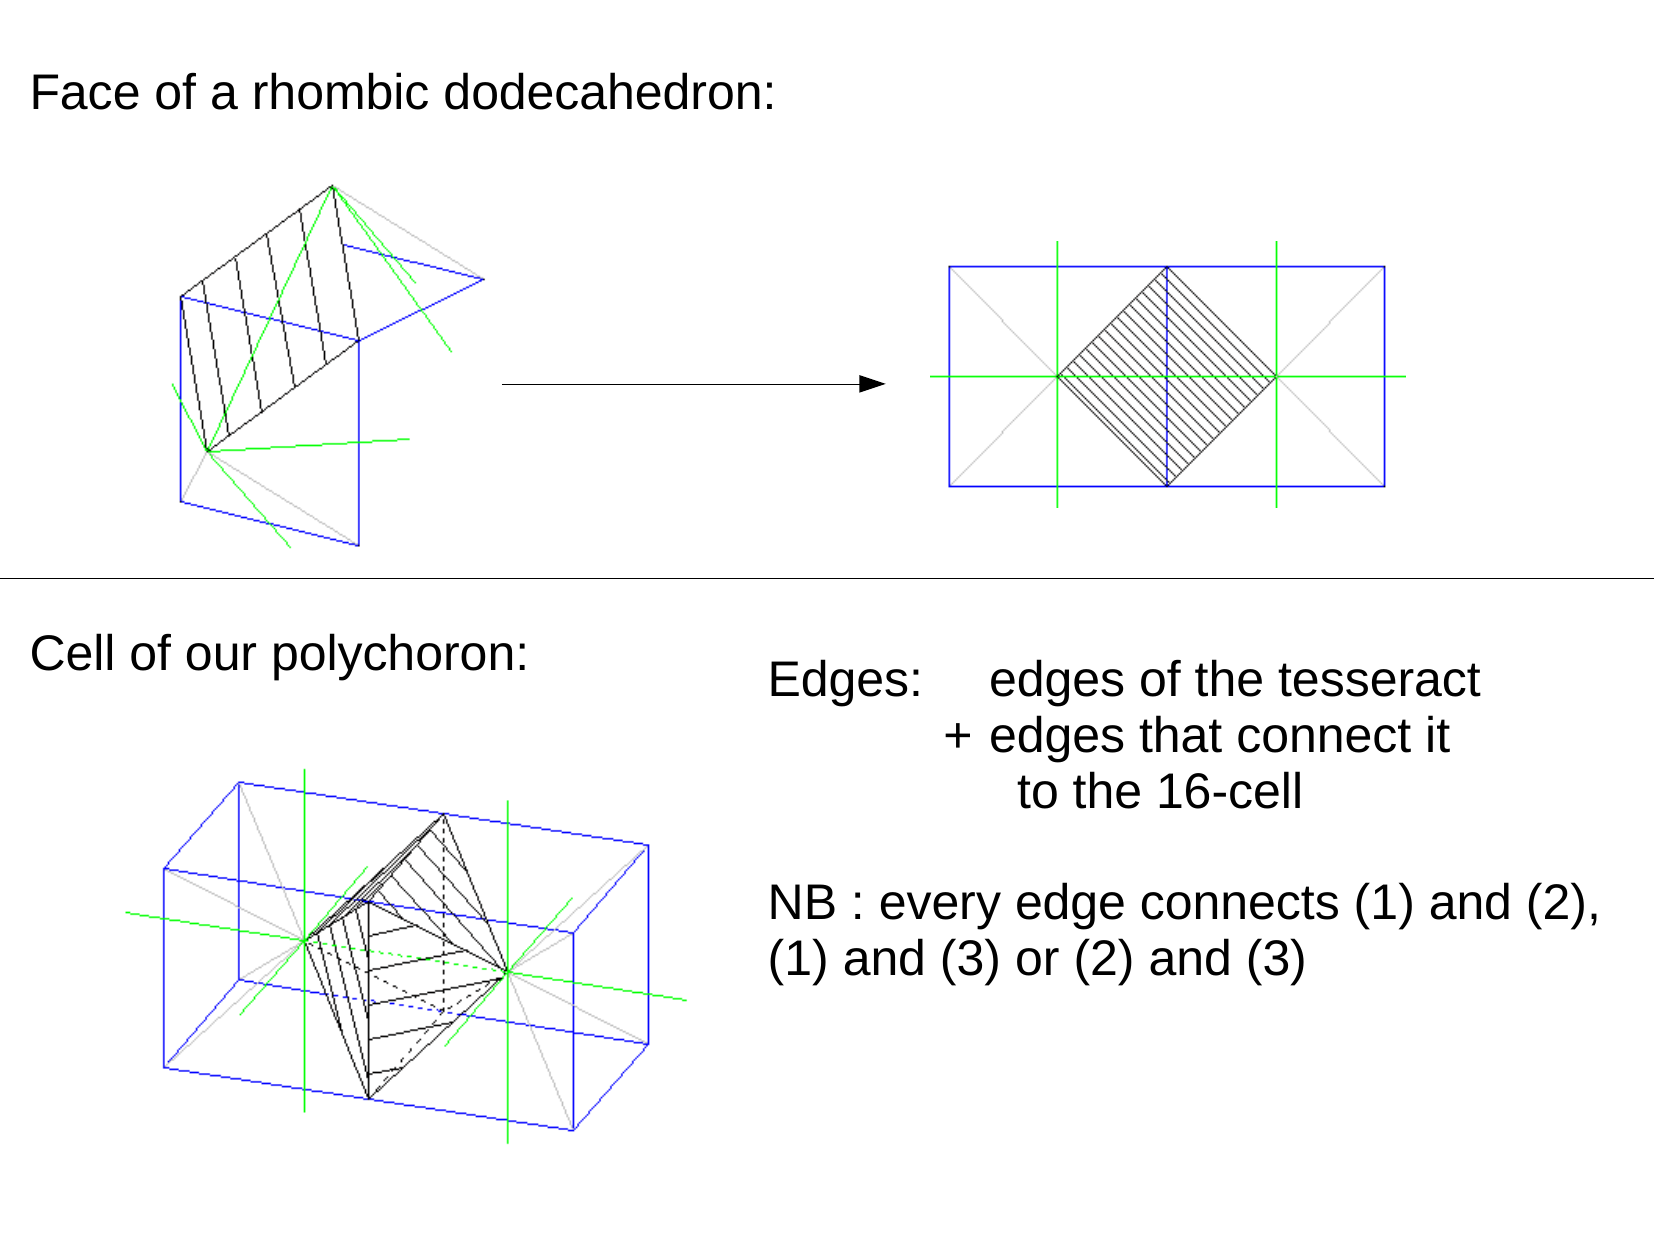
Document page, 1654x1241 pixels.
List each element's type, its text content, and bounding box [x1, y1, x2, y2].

text_box Edges: edges of the tesseract + edges that connect it to the 16-cell NB : every edge connects (1) and (2), (1) and (3) or (2) and (3) [767, 649, 1625, 1211]
picture [930, 241, 1406, 508]
picture [152, 174, 496, 564]
picture [118, 763, 698, 1152]
text_box Face of a rhombic dodecahedron: [29, 42, 827, 142]
text_box Cell of our polychoron: [29, 603, 827, 703]
